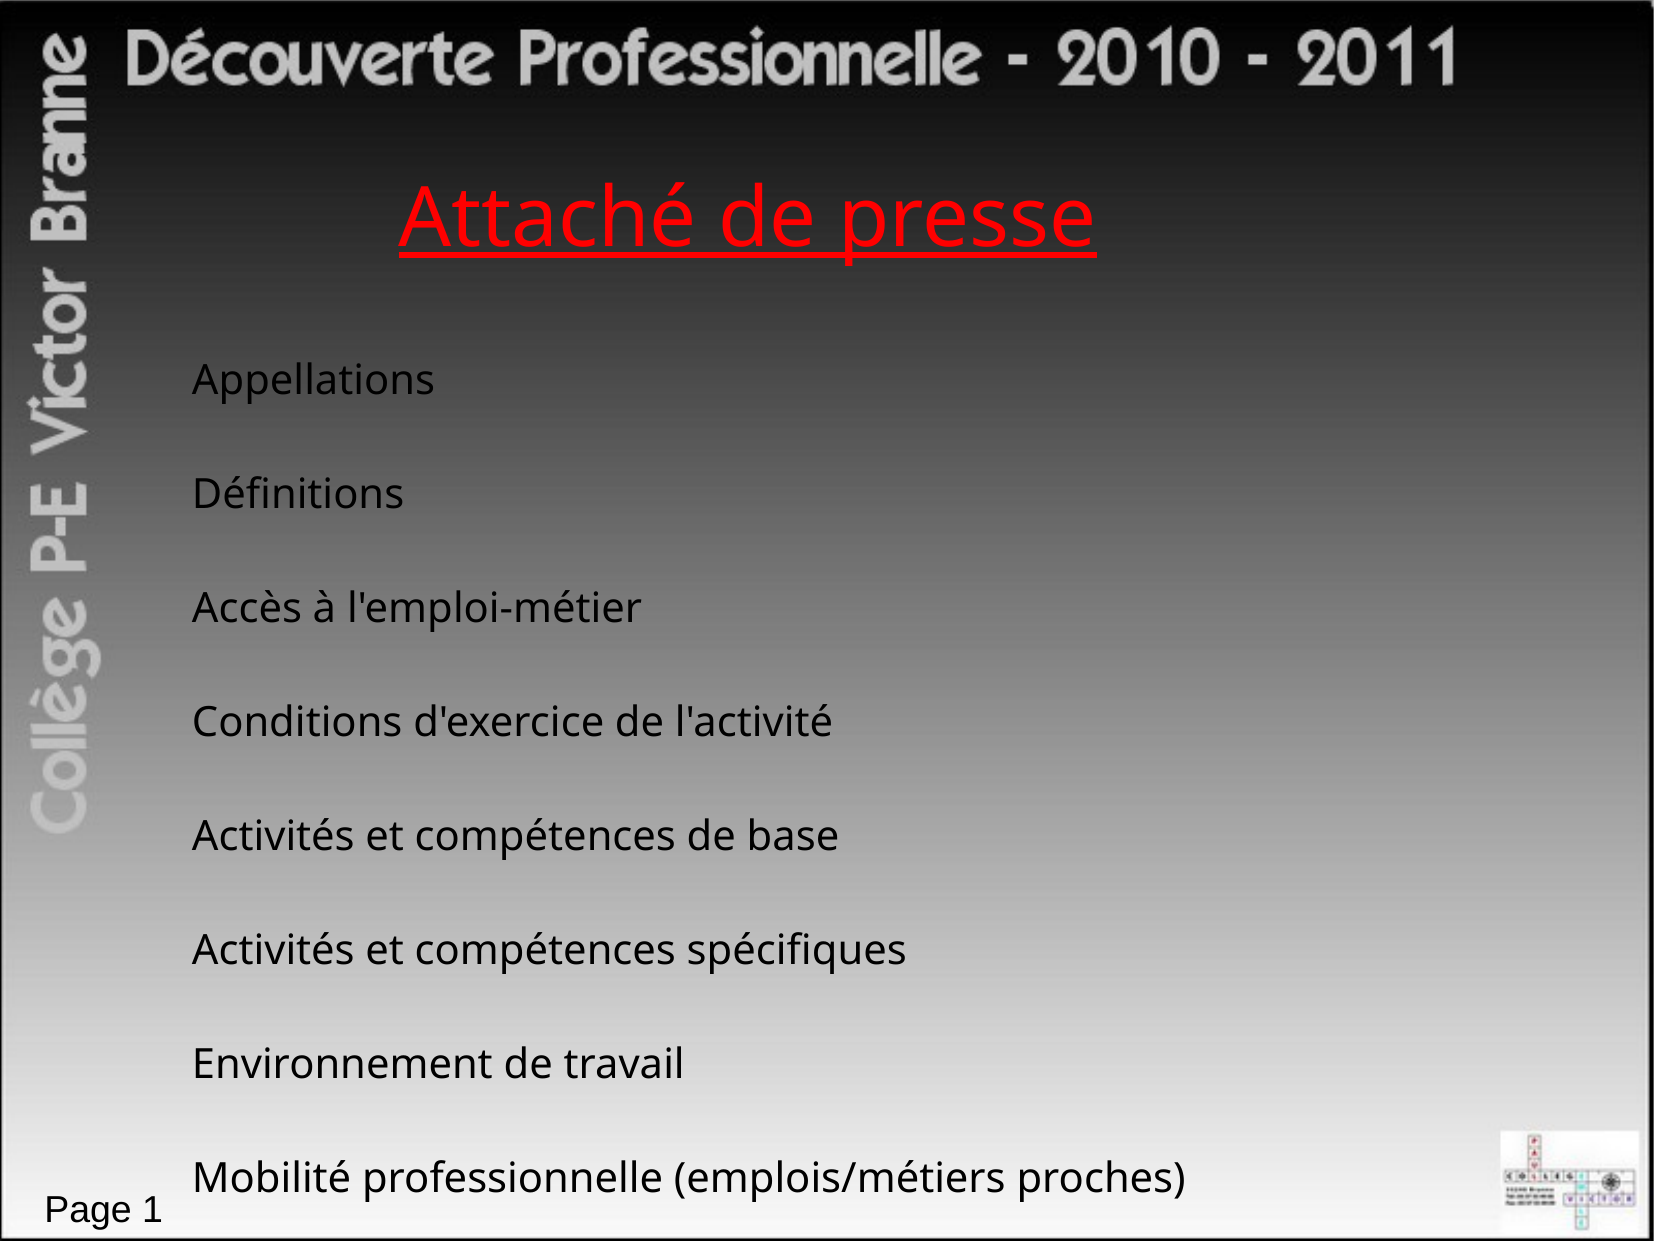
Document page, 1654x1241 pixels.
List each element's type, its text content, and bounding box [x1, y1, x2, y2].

picture [216, 1168, 221, 1181]
picture [0, 0, 1654, 1241]
text_box Attaché de presse [383, 149, 1329, 266]
text_box Page 1 [29, 1181, 237, 1241]
picture [235, 1172, 248, 1189]
picture [198, 1166, 204, 1181]
text_box Appellations Définitions Accès à l'emploi-métier Conditions d'exercice de l'activité Activités et compétences de base Activités et compétences spécifiques Environnement de travail Mobilité professionnelle (emplois/métiers proches) [177, 342, 1494, 1093]
